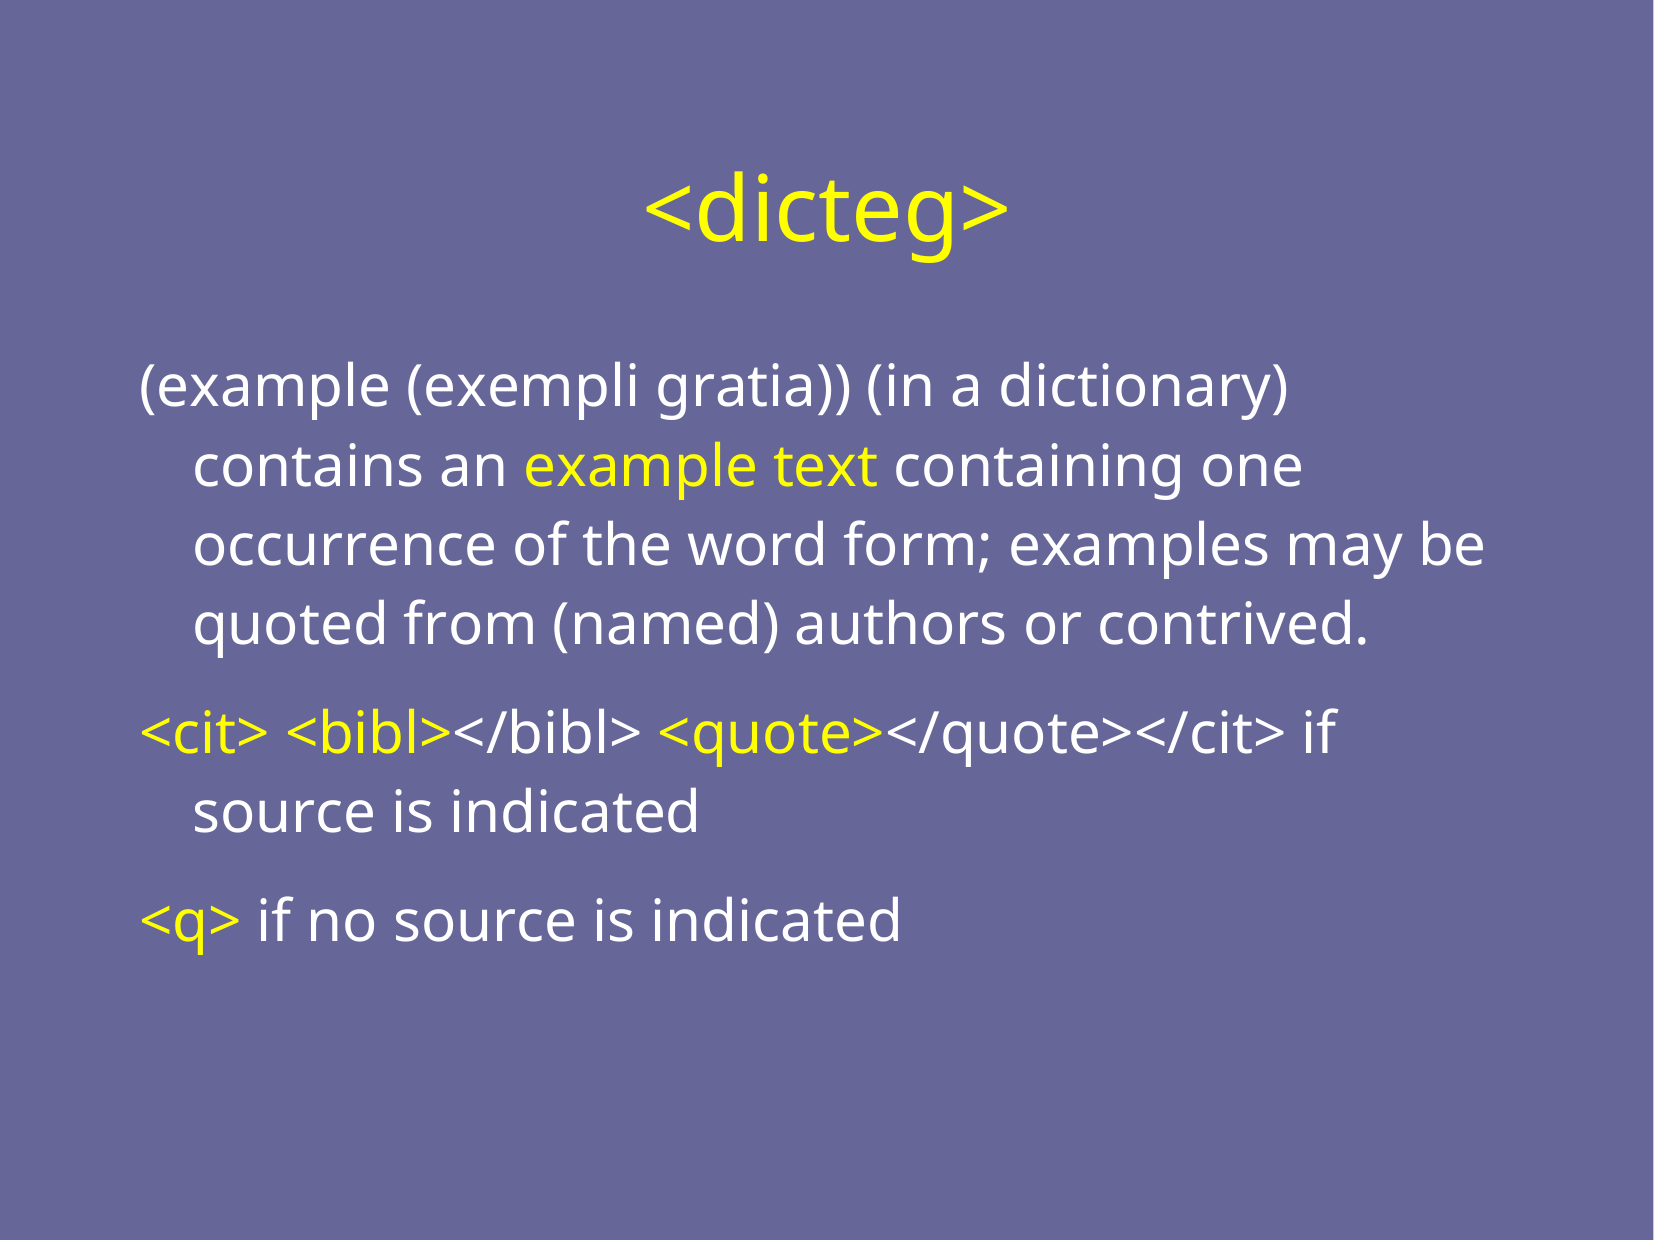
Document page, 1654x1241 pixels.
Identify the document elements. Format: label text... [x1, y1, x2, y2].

title <dicteg> [121, 110, 1534, 303]
list (example (exempli gratia)) (in a dictionary) contains an example text containing one occurrence of the word form; examples may be quoted from (named) authors or contrived. <cit> <bibl></bibl> <quote></quote></cit> if source is indicated <q> if no source is indicated [121, 344, 1534, 1112]
